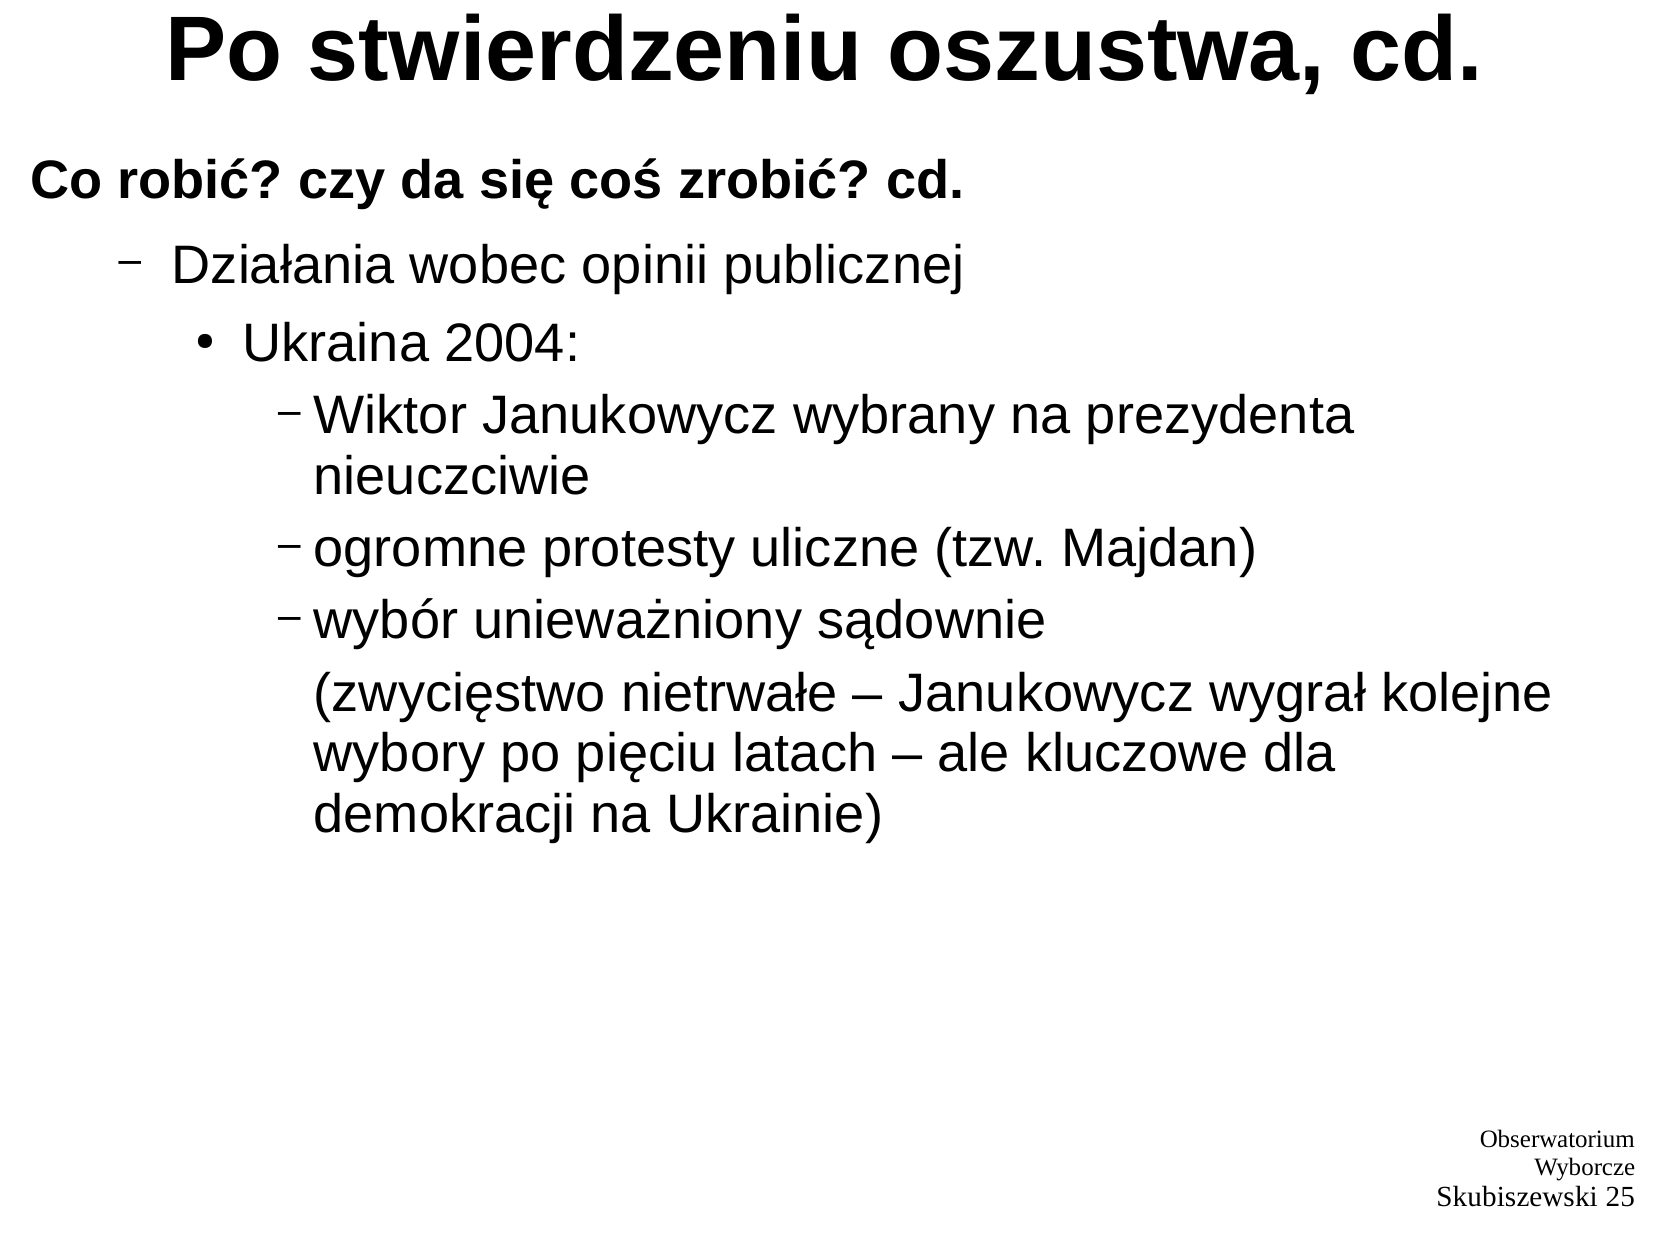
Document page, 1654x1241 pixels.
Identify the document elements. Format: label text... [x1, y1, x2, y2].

list Co robić? czy da się coś zrobić? cd. Działania wobec opinii publicznej Ukraina 2004: Wiktor Janukowycz wybrany na prezydenta nieuczciwie ogromne protesty uliczne (tzw. Majdan) wybór unieważniony sądownie (zwycięstwo nietrwałe – Janukowycz wygrał kolejne wybory po pięciu latach – ale kluczowe dla demokracji na Ukrainie) [30, 150, 1583, 1241]
title Po stwierdzeniu oszustwa, cd. [80, 0, 1570, 121]
